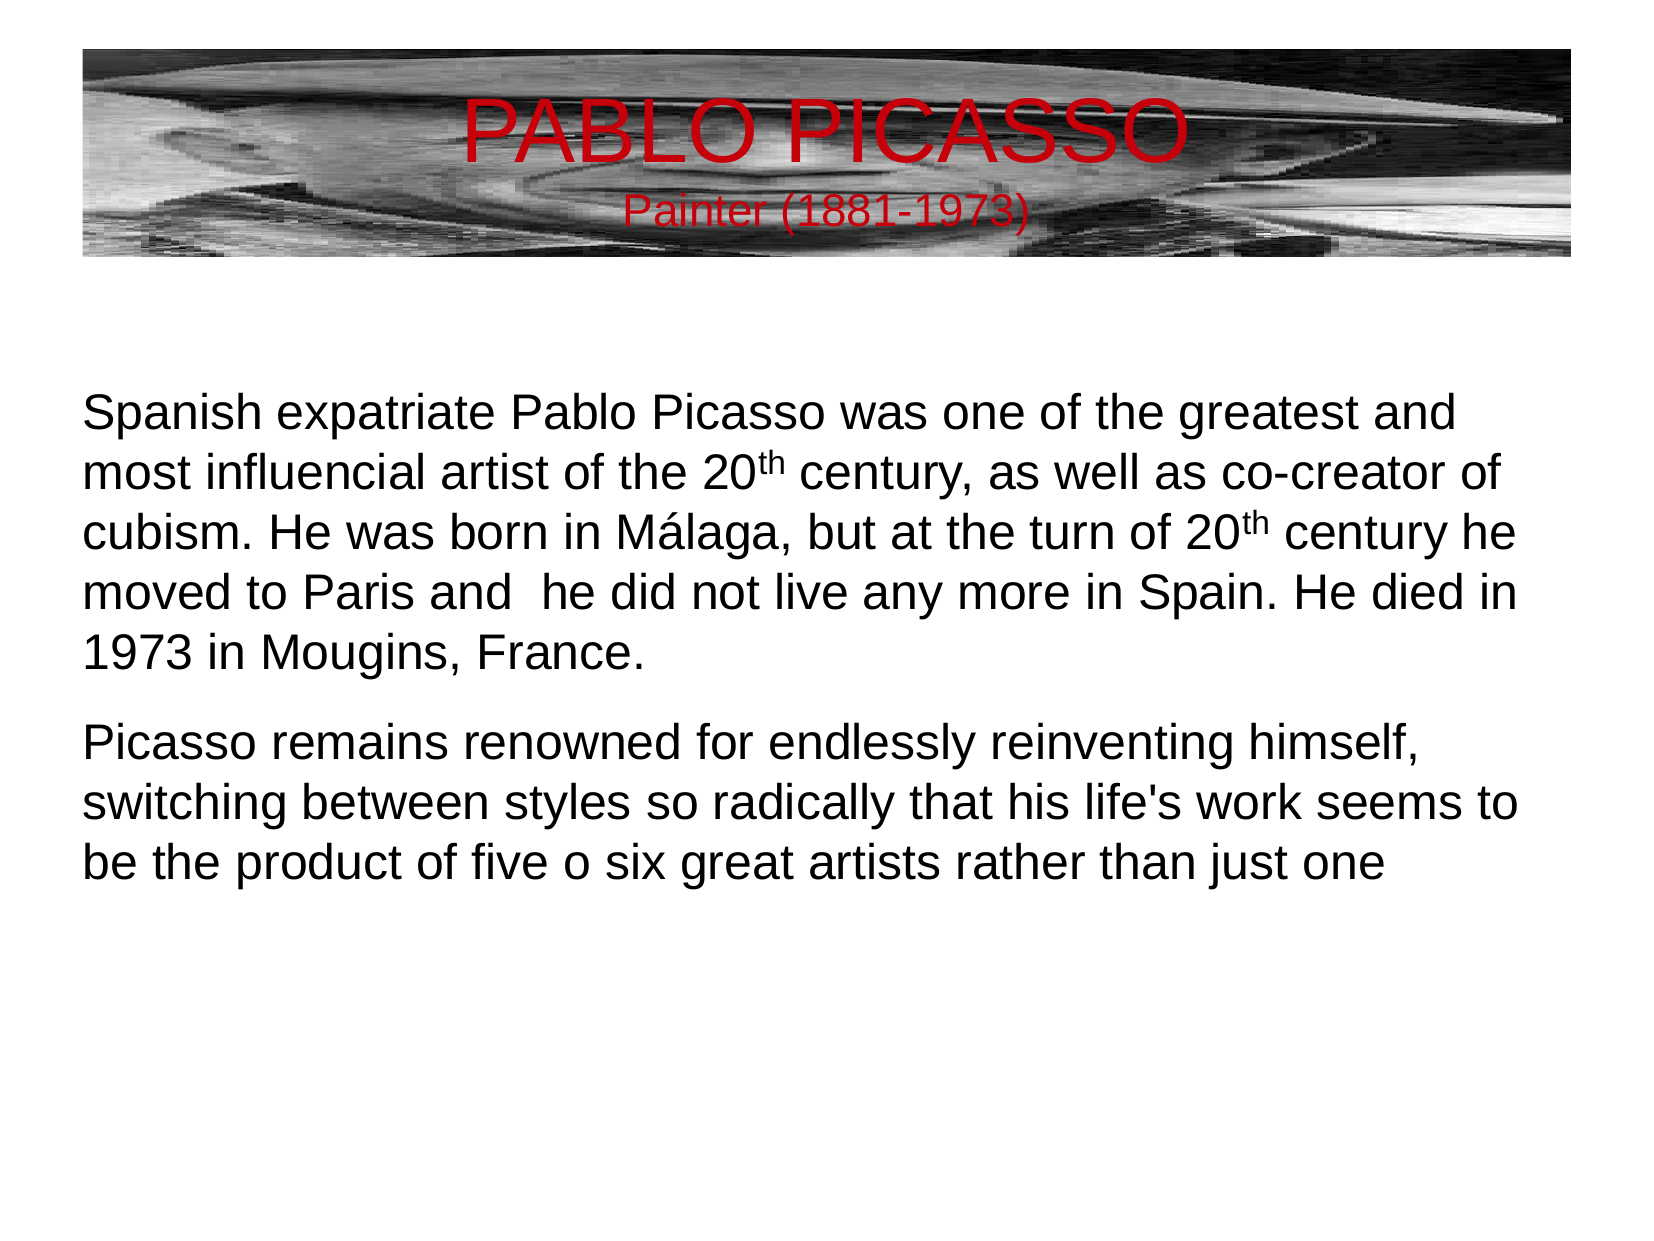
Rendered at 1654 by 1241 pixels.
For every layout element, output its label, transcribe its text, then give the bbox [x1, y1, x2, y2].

list Spanish expatriate Pablo Picasso was one of the greatest and most influencial artist of the 20th century, as well as co-creator of cubism. He was born in Málaga, but at the turn of 20th century he moved to Paris and he did not live any more in Spain. He died in 1973 in Mougins, France. Picasso remains renowned for endlessly reinventing himself, switching between styles so radically that his life's work seems to be the product of five o six great artists rather than just one [82, 290, 1571, 941]
title PABLO PICASSO Painter (1881-1973) [82, 49, 1571, 257]
